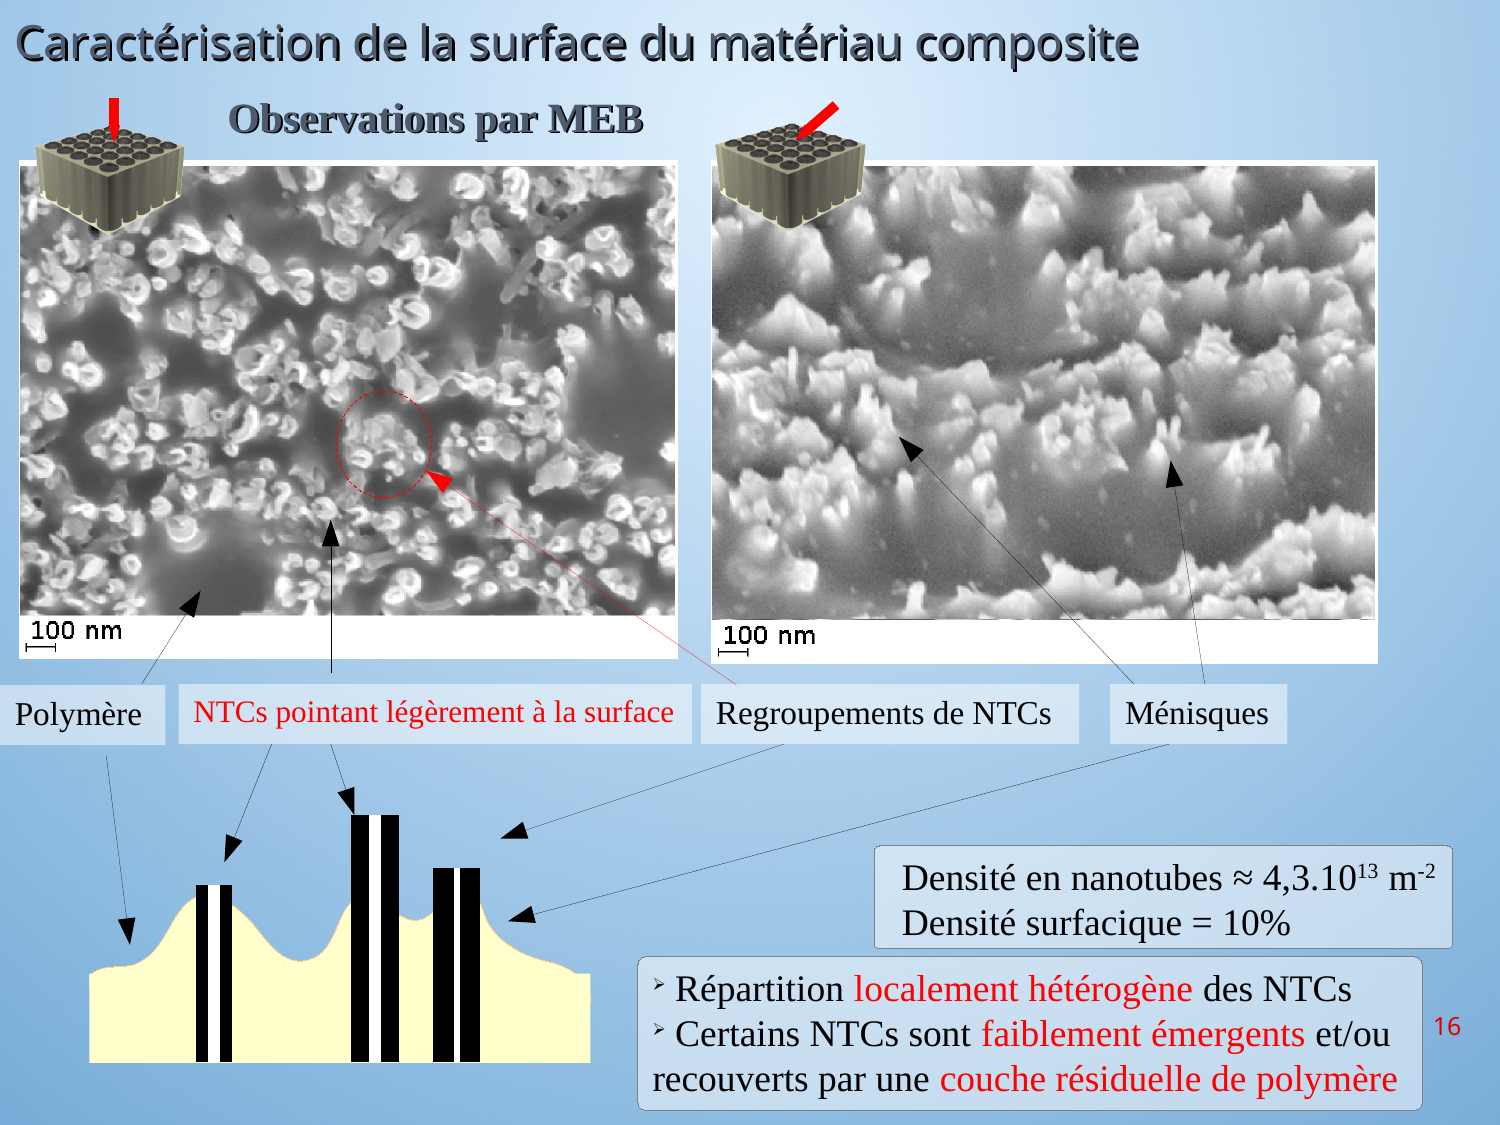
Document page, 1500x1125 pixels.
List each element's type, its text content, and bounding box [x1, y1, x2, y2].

text_box Observations par MEB [212, 82, 1087, 149]
text_box Densité en nanotubes ≈ 4,3.1013 m-2 Densité surfacique = 10% [874, 845, 1453, 951]
text_box Répartition localement hétérogène des NTCs Certains NTCs sont faiblement émergents et/ou recouverts par une couche résiduelle de polymère [637, 956, 1423, 1107]
text_box Ménisques [1110, 684, 1288, 745]
text_box Polymère [0, 685, 166, 746]
text_box Caractérisation de la surface du matériau composite [0, 0, 1500, 83]
text_box [89, 897, 591, 1063]
text_box [639, 1107, 1421, 1111]
picture [0, 83, 1500, 1125]
text_box NTCs pointant légèrement à la surface [178, 684, 692, 745]
text_box Regroupements de NTCs [701, 684, 1080, 745]
text_box <numéro> [1423, 1003, 1477, 1044]
